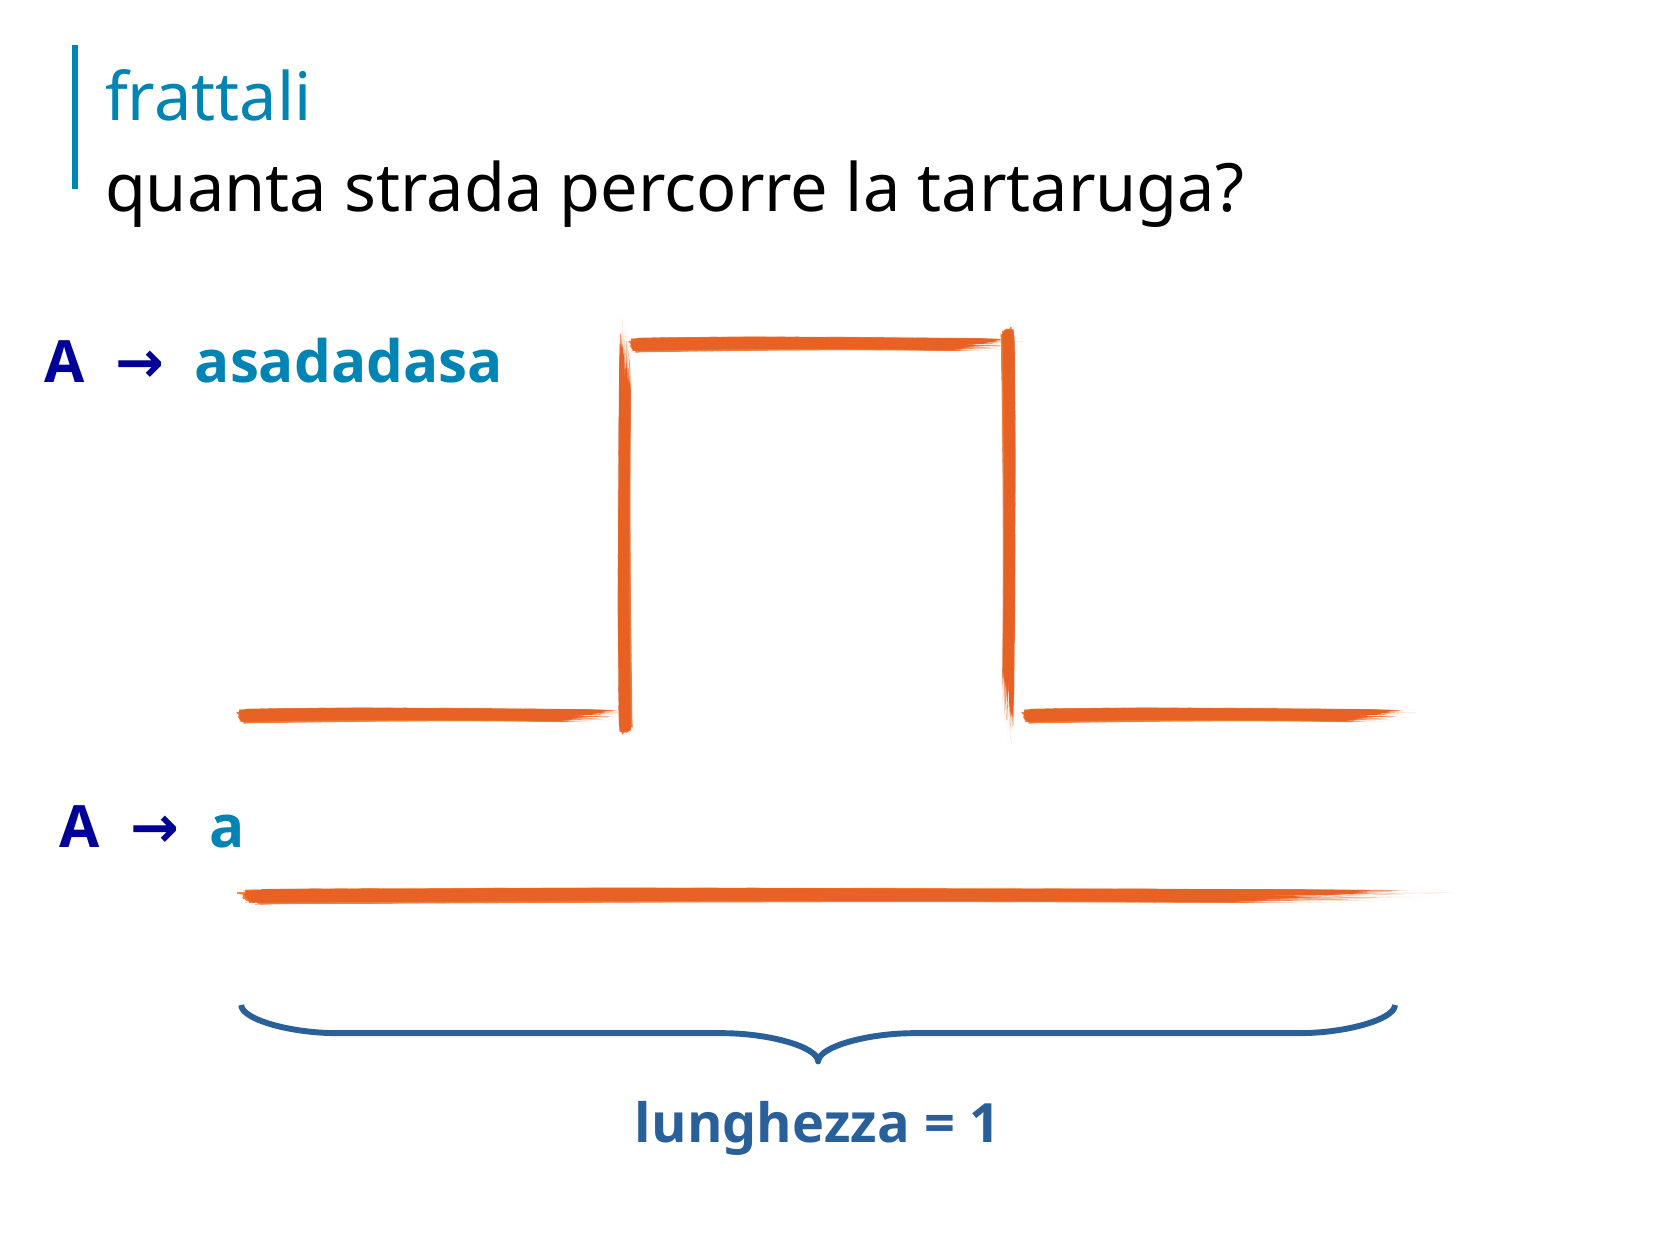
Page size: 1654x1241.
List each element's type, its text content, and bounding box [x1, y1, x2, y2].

text_box A → asadadasa [30, 315, 525, 406]
text_box lunghezza = 1 [628, 1081, 1007, 1161]
text_box A → a [45, 780, 270, 871]
title frattali quanta strada percorre la tartaruga? [105, 49, 1571, 200]
picture [1021, 707, 1418, 724]
picture [236, 314, 1025, 746]
picture [236, 887, 1454, 905]
